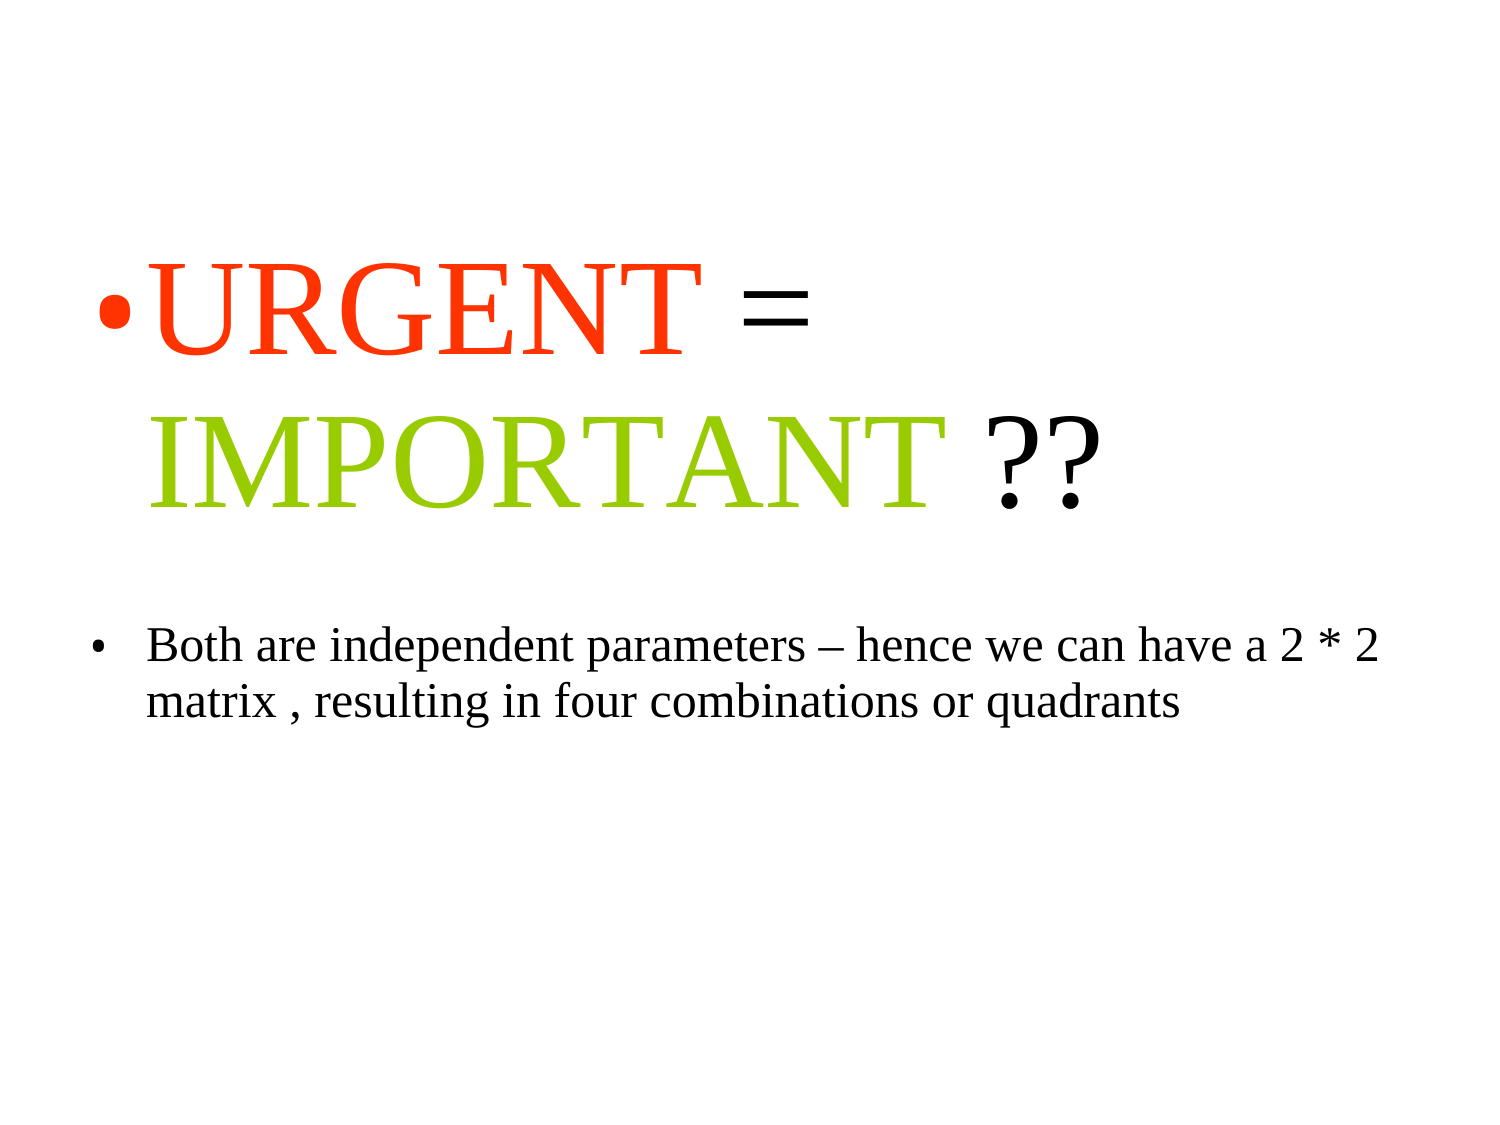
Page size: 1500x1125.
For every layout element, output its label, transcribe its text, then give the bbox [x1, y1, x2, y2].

list URGENT = IMPORTANT ?? Both are independent parameters – hence we can have a 2 * 2 matrix , resulting in four combinations or quadrants [75, 224, 1426, 1005]
